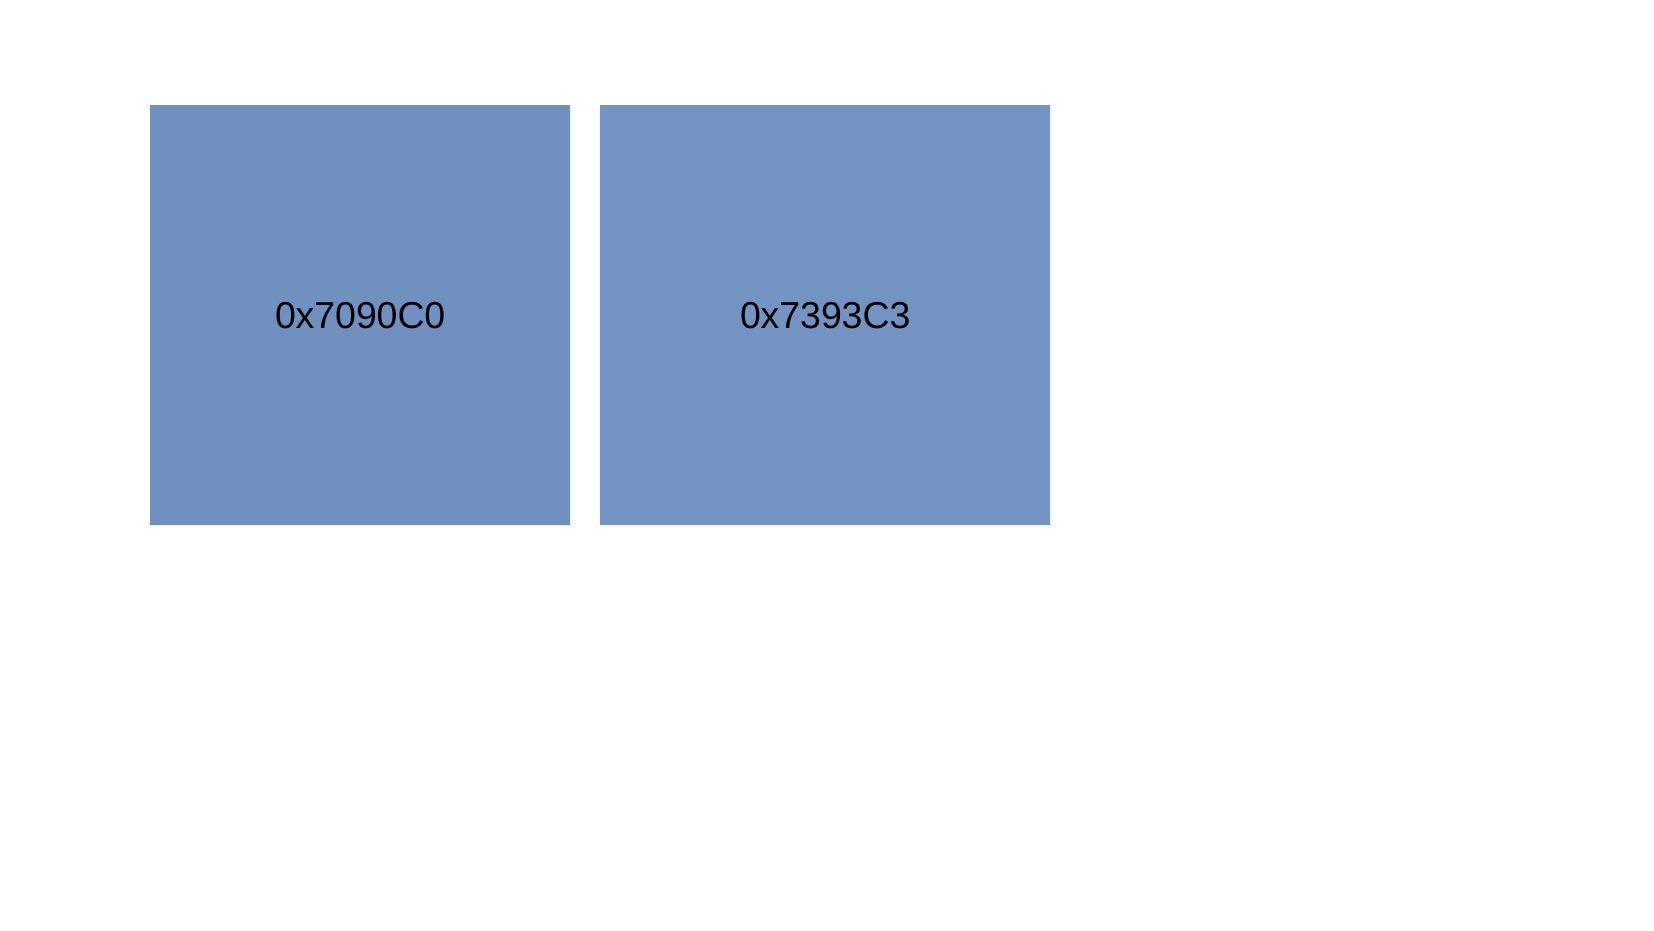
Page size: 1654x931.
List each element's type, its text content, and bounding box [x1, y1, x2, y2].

text_box 0x7090C0 [150, 105, 571, 526]
text_box 0x7393C3 [600, 105, 1051, 526]
